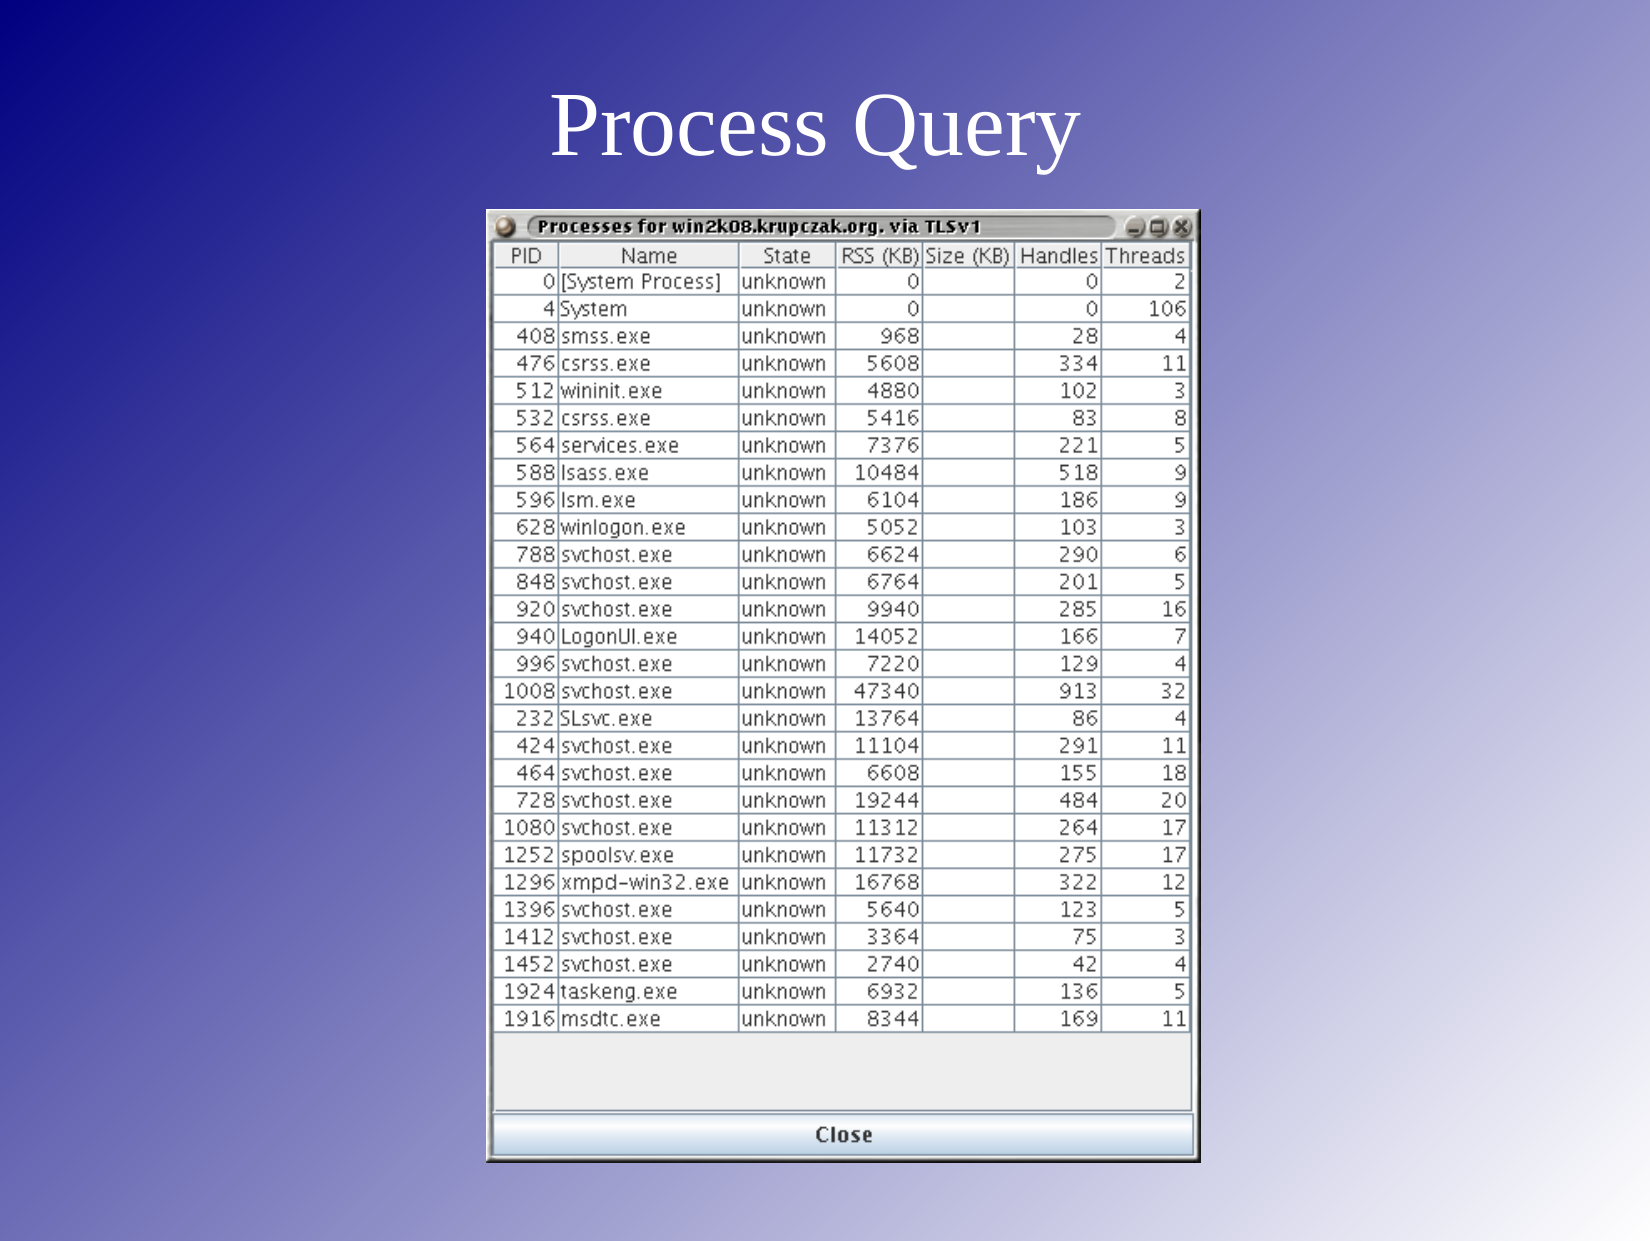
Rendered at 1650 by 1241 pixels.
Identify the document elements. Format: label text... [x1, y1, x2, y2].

title Process Query [123, 27, 1533, 221]
picture [486, 209, 1201, 1163]
